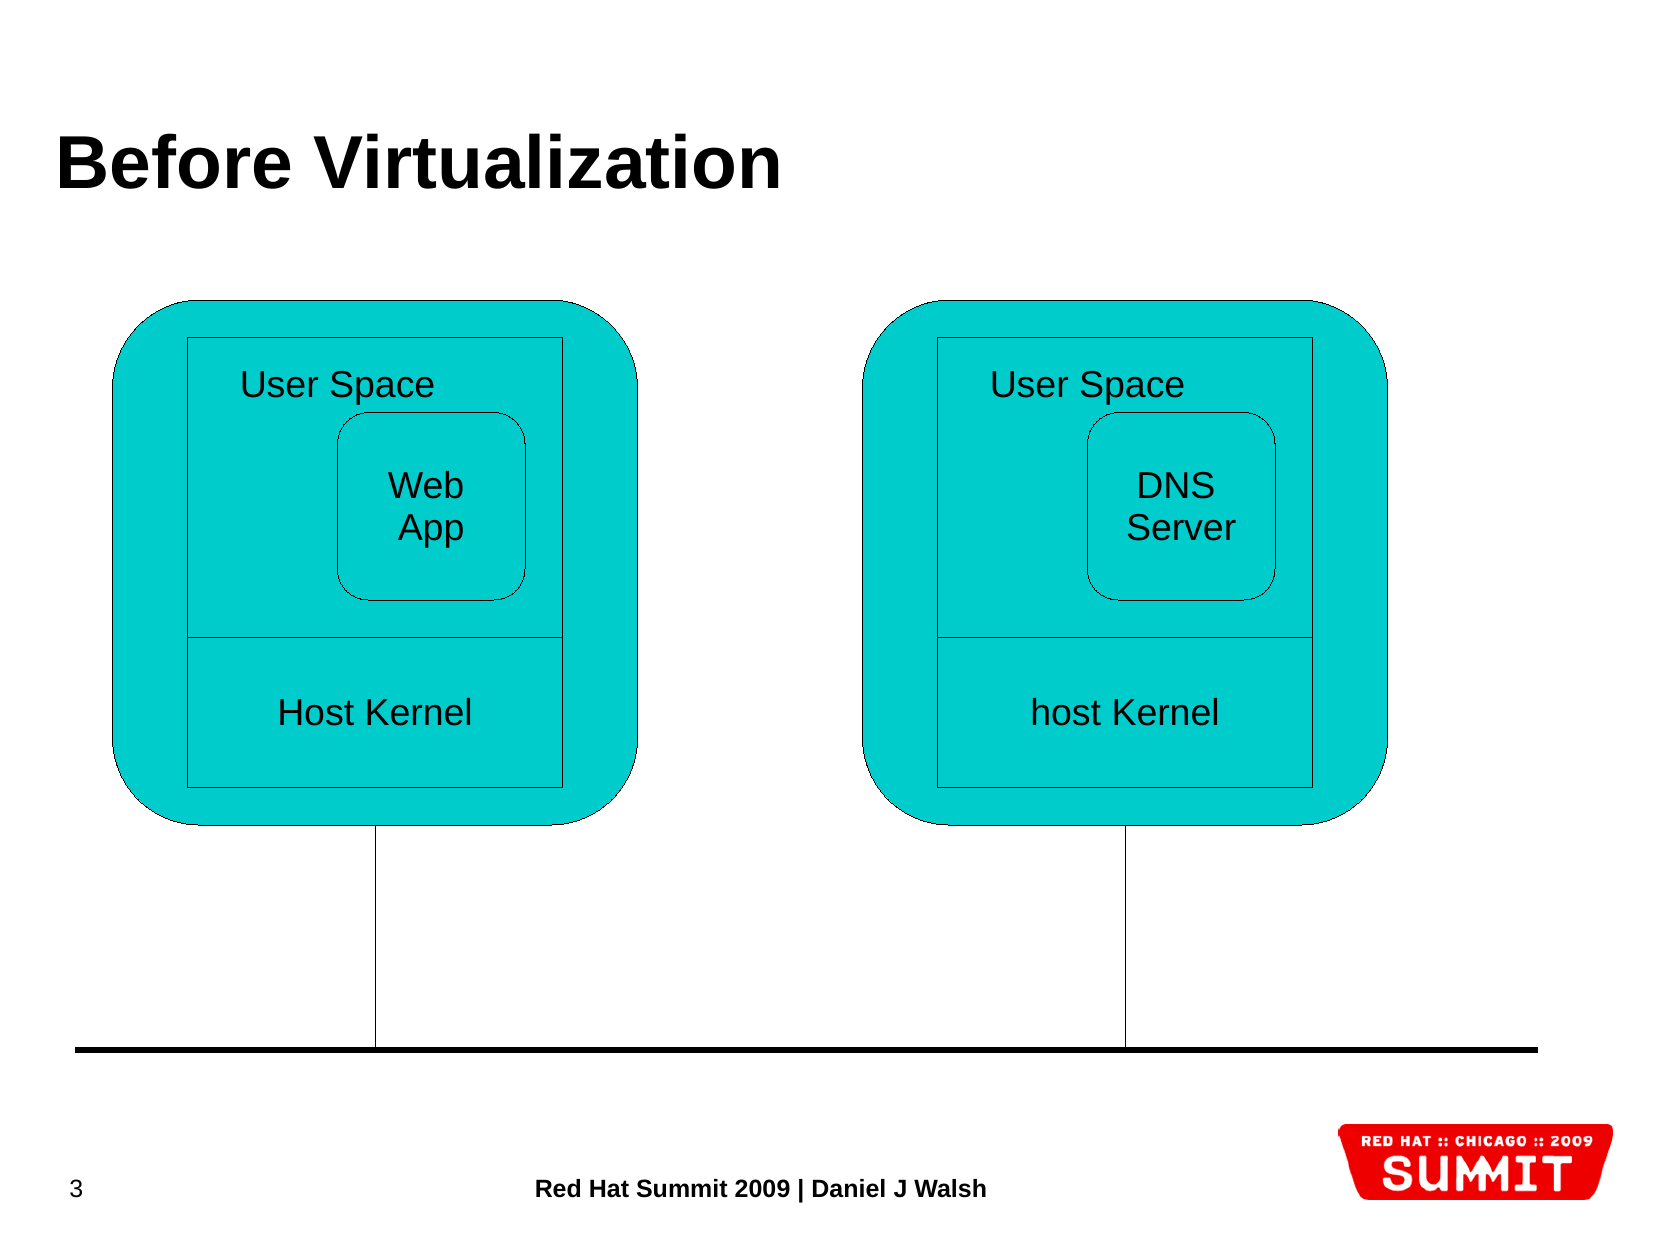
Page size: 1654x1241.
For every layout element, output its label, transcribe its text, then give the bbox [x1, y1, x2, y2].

text_box DNS Server [1087, 412, 1276, 601]
text_box host Kernel [937, 638, 1313, 788]
text_box Host Kernel [187, 638, 563, 788]
text_box User Space [975, 355, 1276, 413]
text_box [862, 300, 1388, 826]
text_box User Space [225, 355, 526, 413]
picture [1338, 1124, 1613, 1200]
text_box Web App [337, 412, 526, 601]
title Before Virtualization [39, 107, 1578, 219]
text_box [112, 300, 638, 826]
